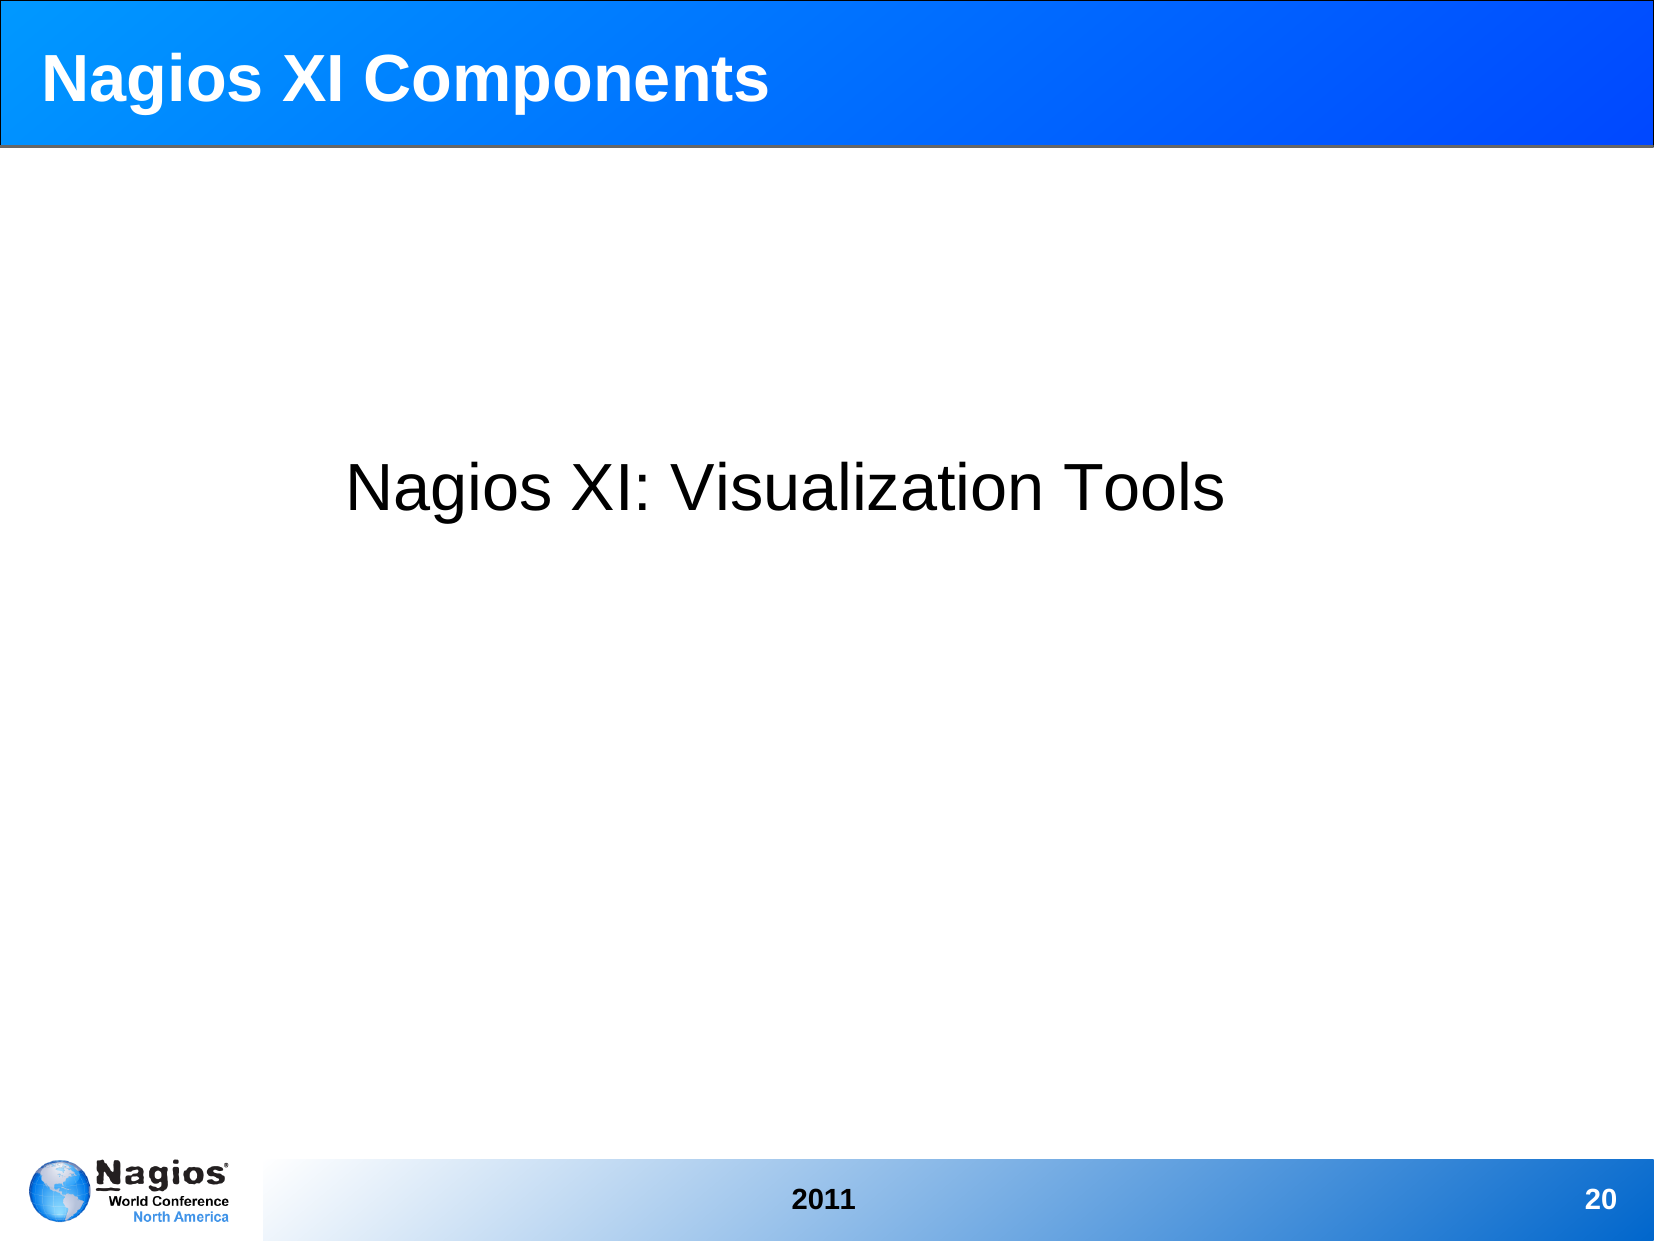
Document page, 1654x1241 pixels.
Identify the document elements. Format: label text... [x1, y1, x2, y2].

picture [29, 1159, 229, 1235]
text_box Nagios XI: Visualization Tools [274, 450, 1351, 600]
title Nagios XI Components [41, 29, 1576, 127]
